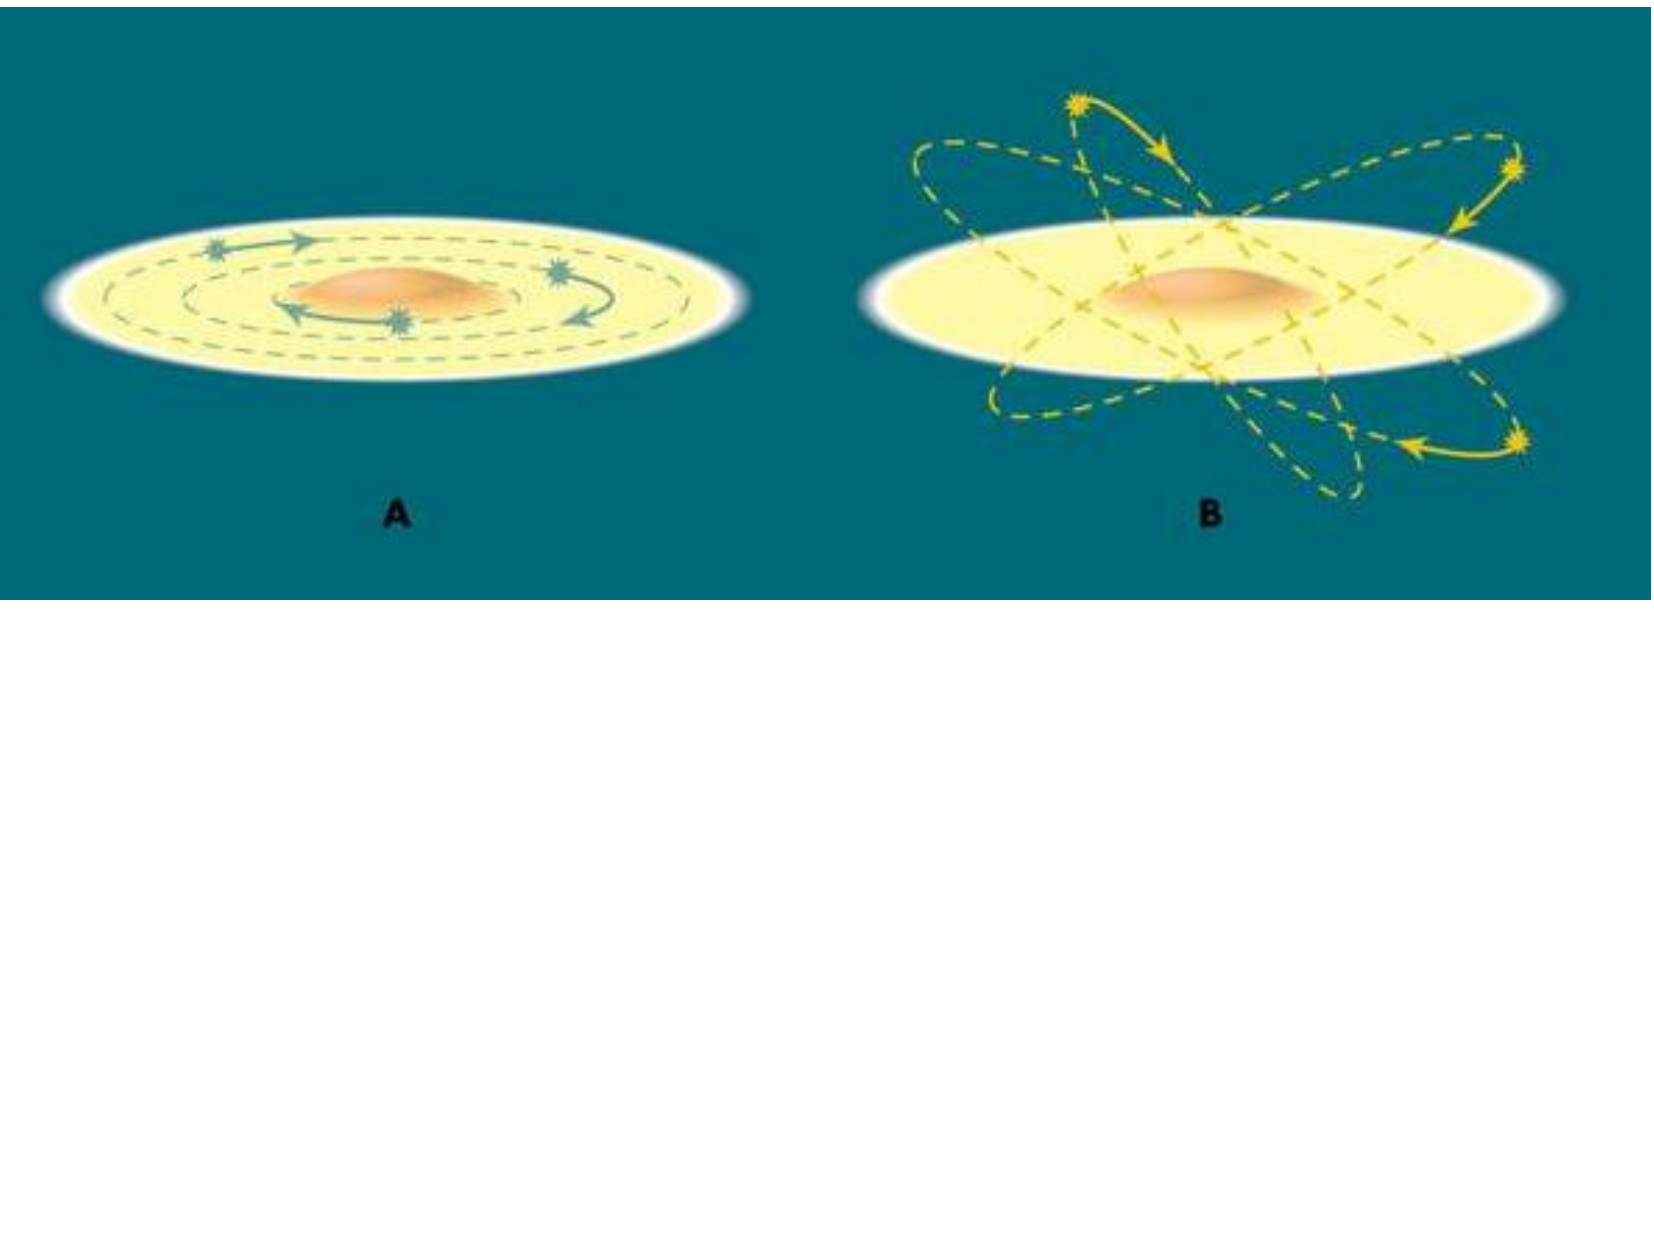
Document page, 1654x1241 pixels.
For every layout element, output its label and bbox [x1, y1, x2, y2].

picture [0, 7, 1651, 601]
